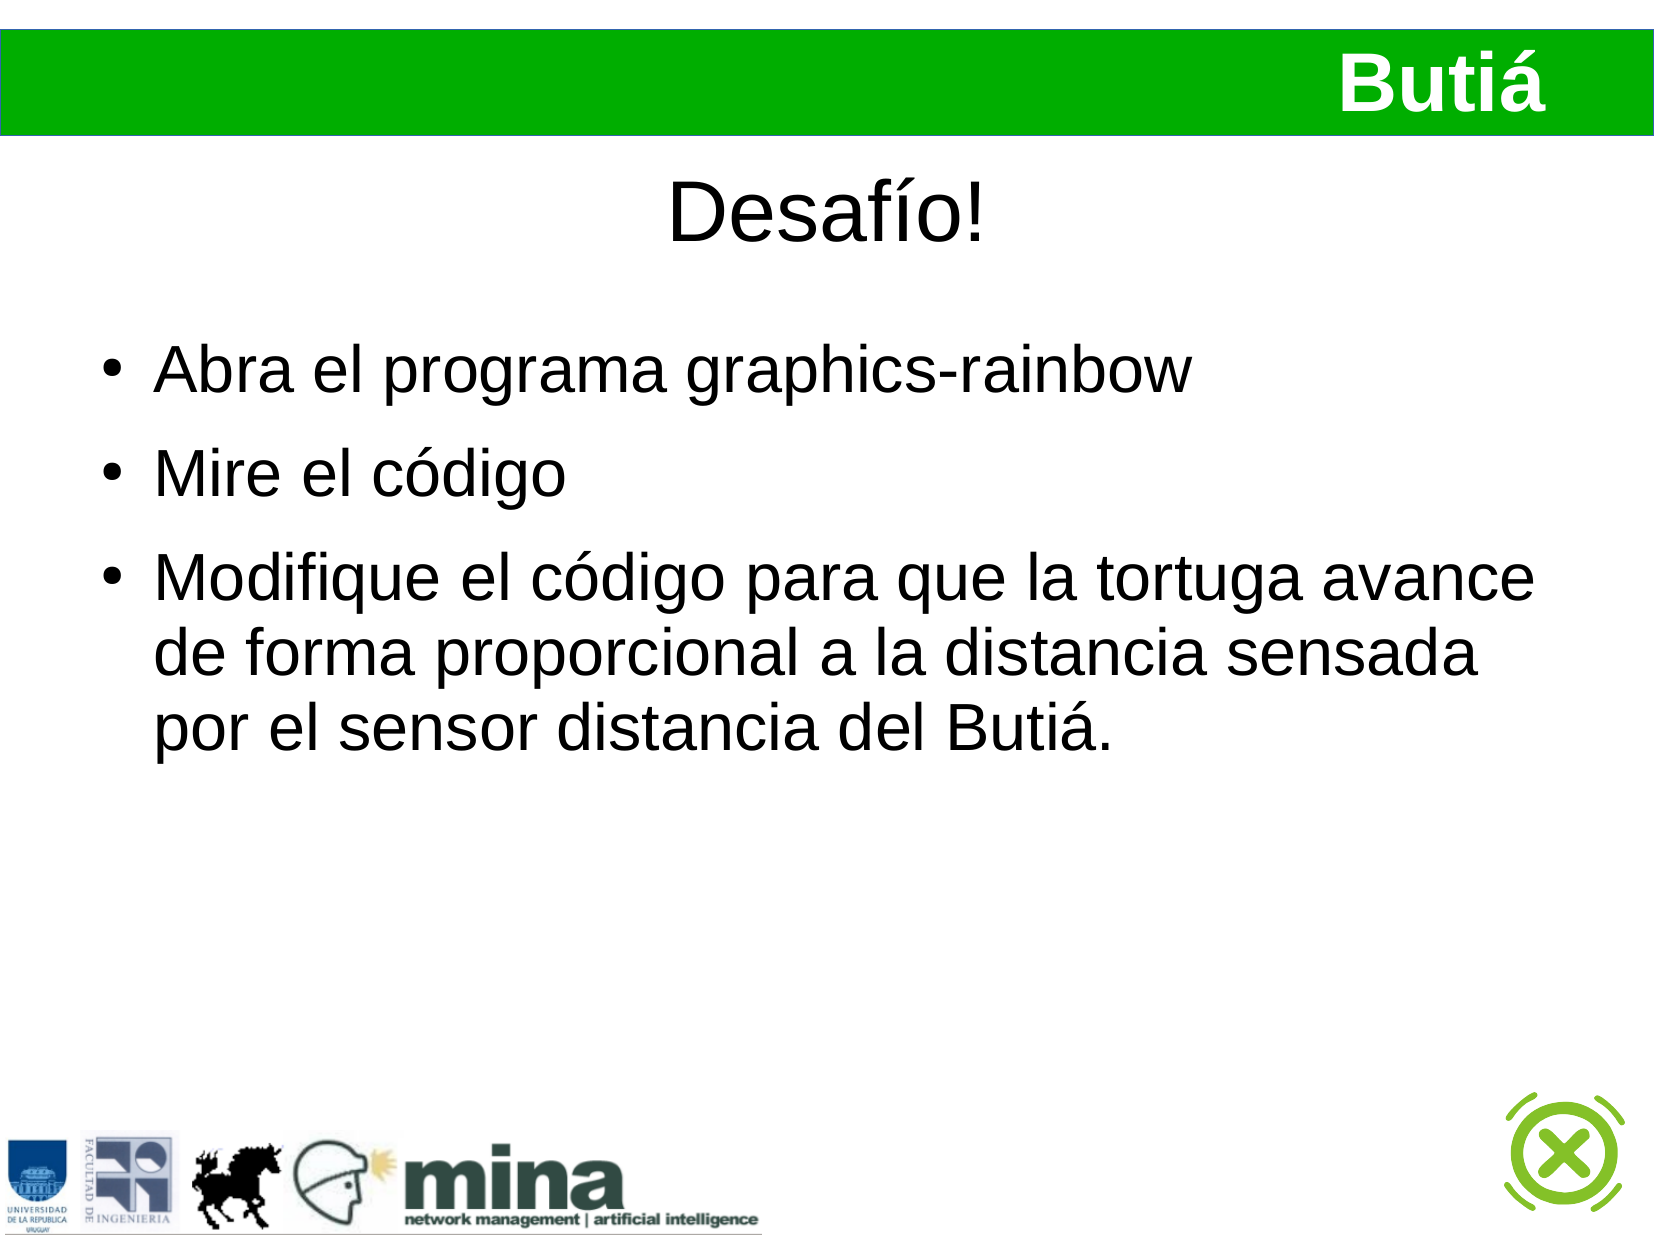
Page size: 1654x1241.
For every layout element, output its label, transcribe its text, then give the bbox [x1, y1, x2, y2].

picture [5, 1130, 762, 1235]
list Abra el programa graphics-rainbow Mire el código Modifique el código para que la tortuga avance de forma proporcional a la distancia sensada por el sensor distancia del Butiá. [82, 331, 1571, 1051]
picture [1504, 1092, 1625, 1212]
title Desafío! [82, 108, 1571, 316]
